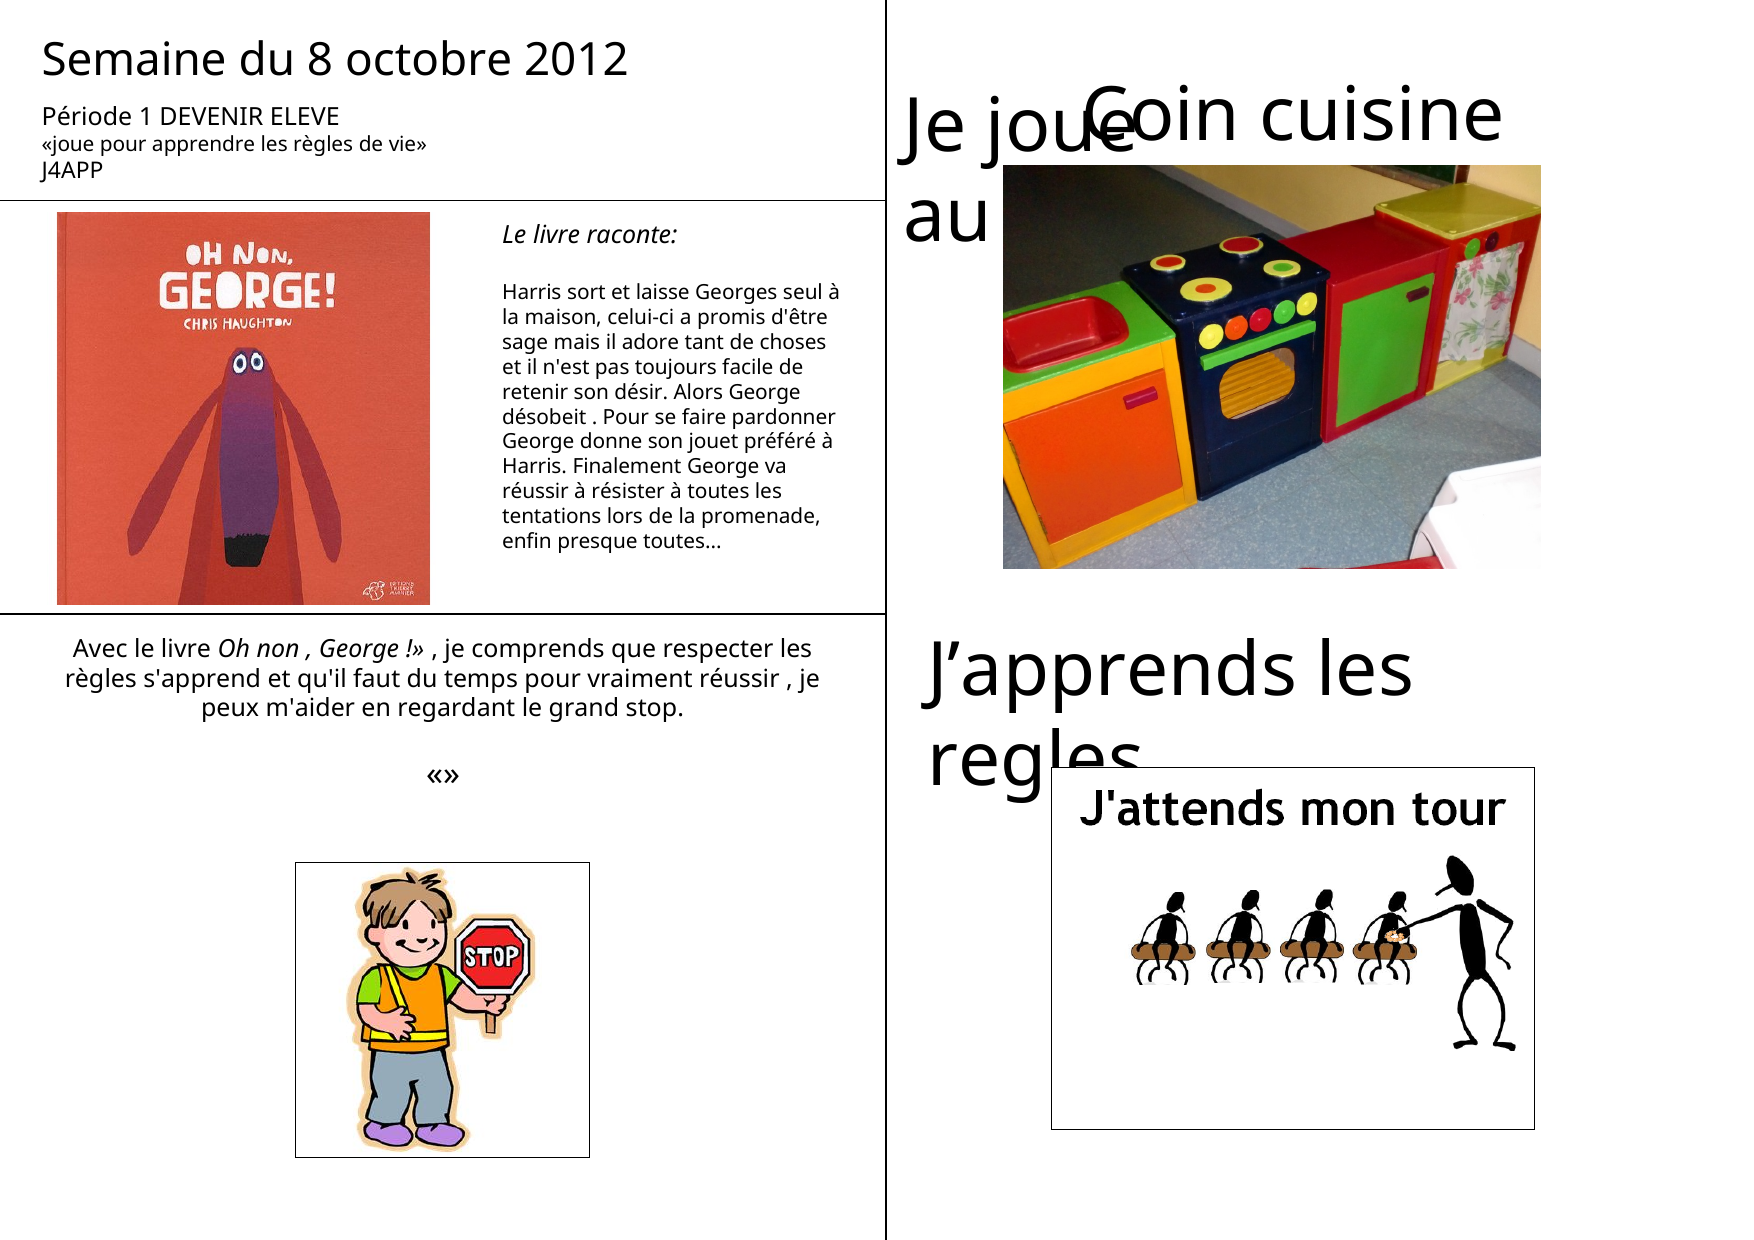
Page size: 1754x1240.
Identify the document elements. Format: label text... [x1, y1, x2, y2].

picture [295, 862, 590, 1158]
picture [47, 212, 439, 605]
text_box Période 1 DEVENIR ELEVE «joue pour apprendre les règles de vie» J4APP [35, 94, 851, 189]
picture [1051, 767, 1534, 1130]
picture [1003, 165, 1541, 569]
text_box Le livre raconte: Harris sort et laisse Georges seul à la maison, celui-ci a promis d'être sage mais il adore tant de choses et il n'est pas toujours facile de retenir son désir. Alors George désobeit . Pour se faire pardonner George donne son jouet préféré à Harris. Finalement George va réussir à résister à toutes les tentations lors de la promenade, enfin presque toutes... [496, 212, 851, 591]
text_box Je joue au [897, 70, 1170, 225]
text_box Semaine du 8 octobre 2012 [35, 23, 851, 94]
text_box Coin cuisine [897, 59, 1690, 190]
text_box Avec le livre Oh non , George !» , je comprends que respecter les règles s'apprend et qu'il faut du temps pour vraiment réussir , je peux m'aider en regardant le grand stop. «» [35, 626, 851, 1240]
text_box J’apprends les regles [921, 614, 1560, 721]
